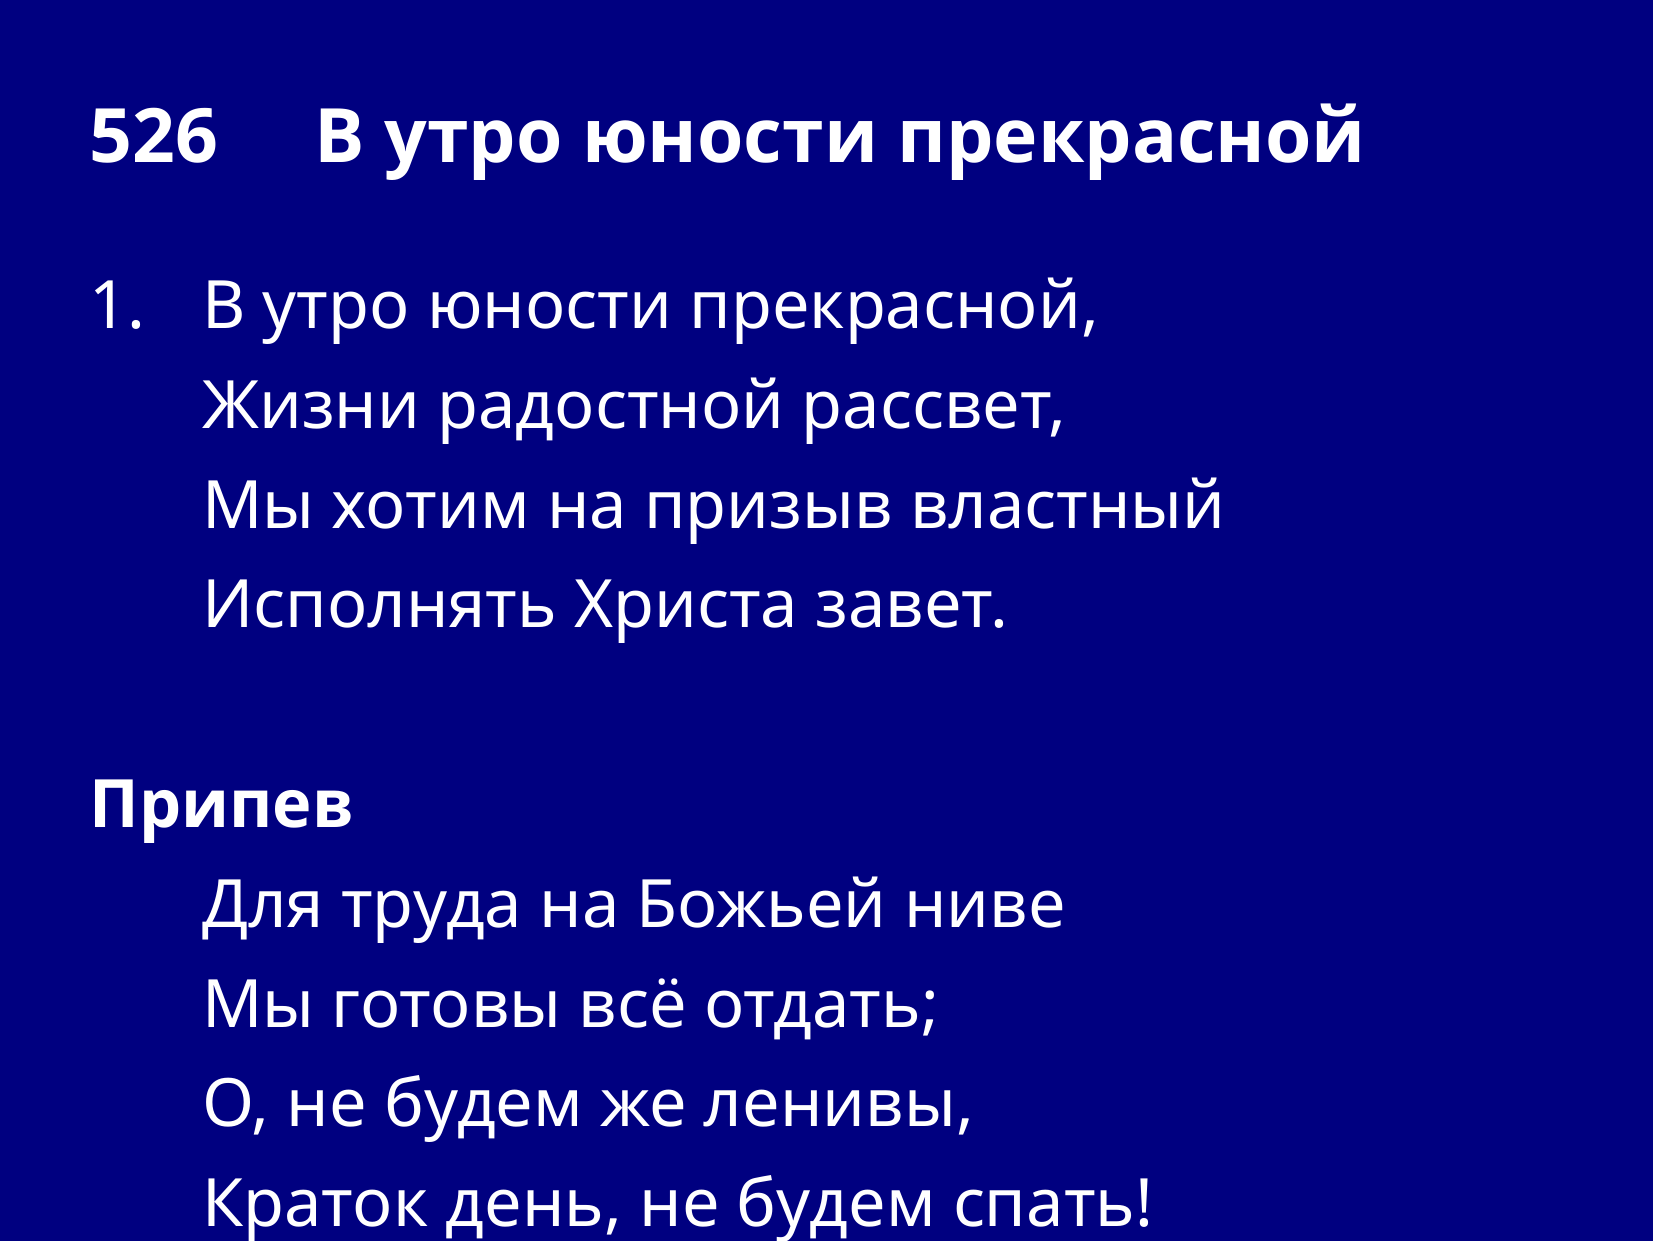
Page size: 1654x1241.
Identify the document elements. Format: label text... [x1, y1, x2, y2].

text_box 526 В утро юности прекрасной [75, 75, 1576, 188]
text_box 1. В утро юности прекрасной, Жизни радостной рассвет, Мы хотим на призыв властный Исполнять Христа завет. Припев Для труда на Божьей ниве Мы готовы всё отдать; О, не будем же ленивы, Краток день, не будем спать! [75, 188, 1576, 1163]
